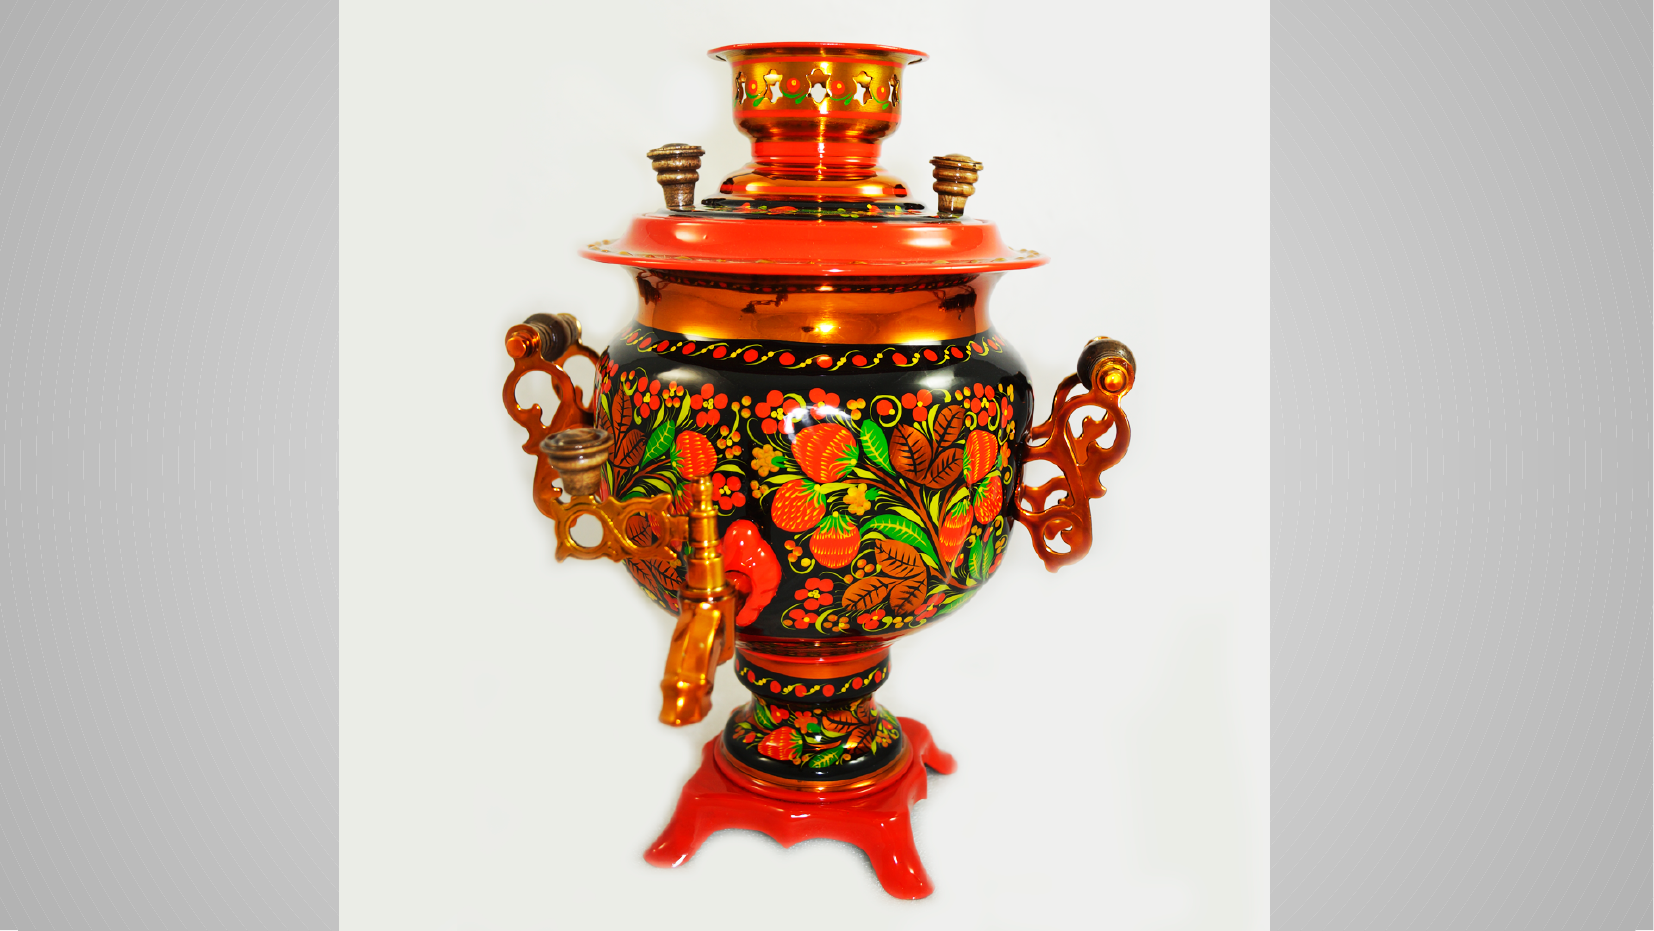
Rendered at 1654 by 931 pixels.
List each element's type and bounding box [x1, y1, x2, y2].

picture [339, 0, 1270, 931]
